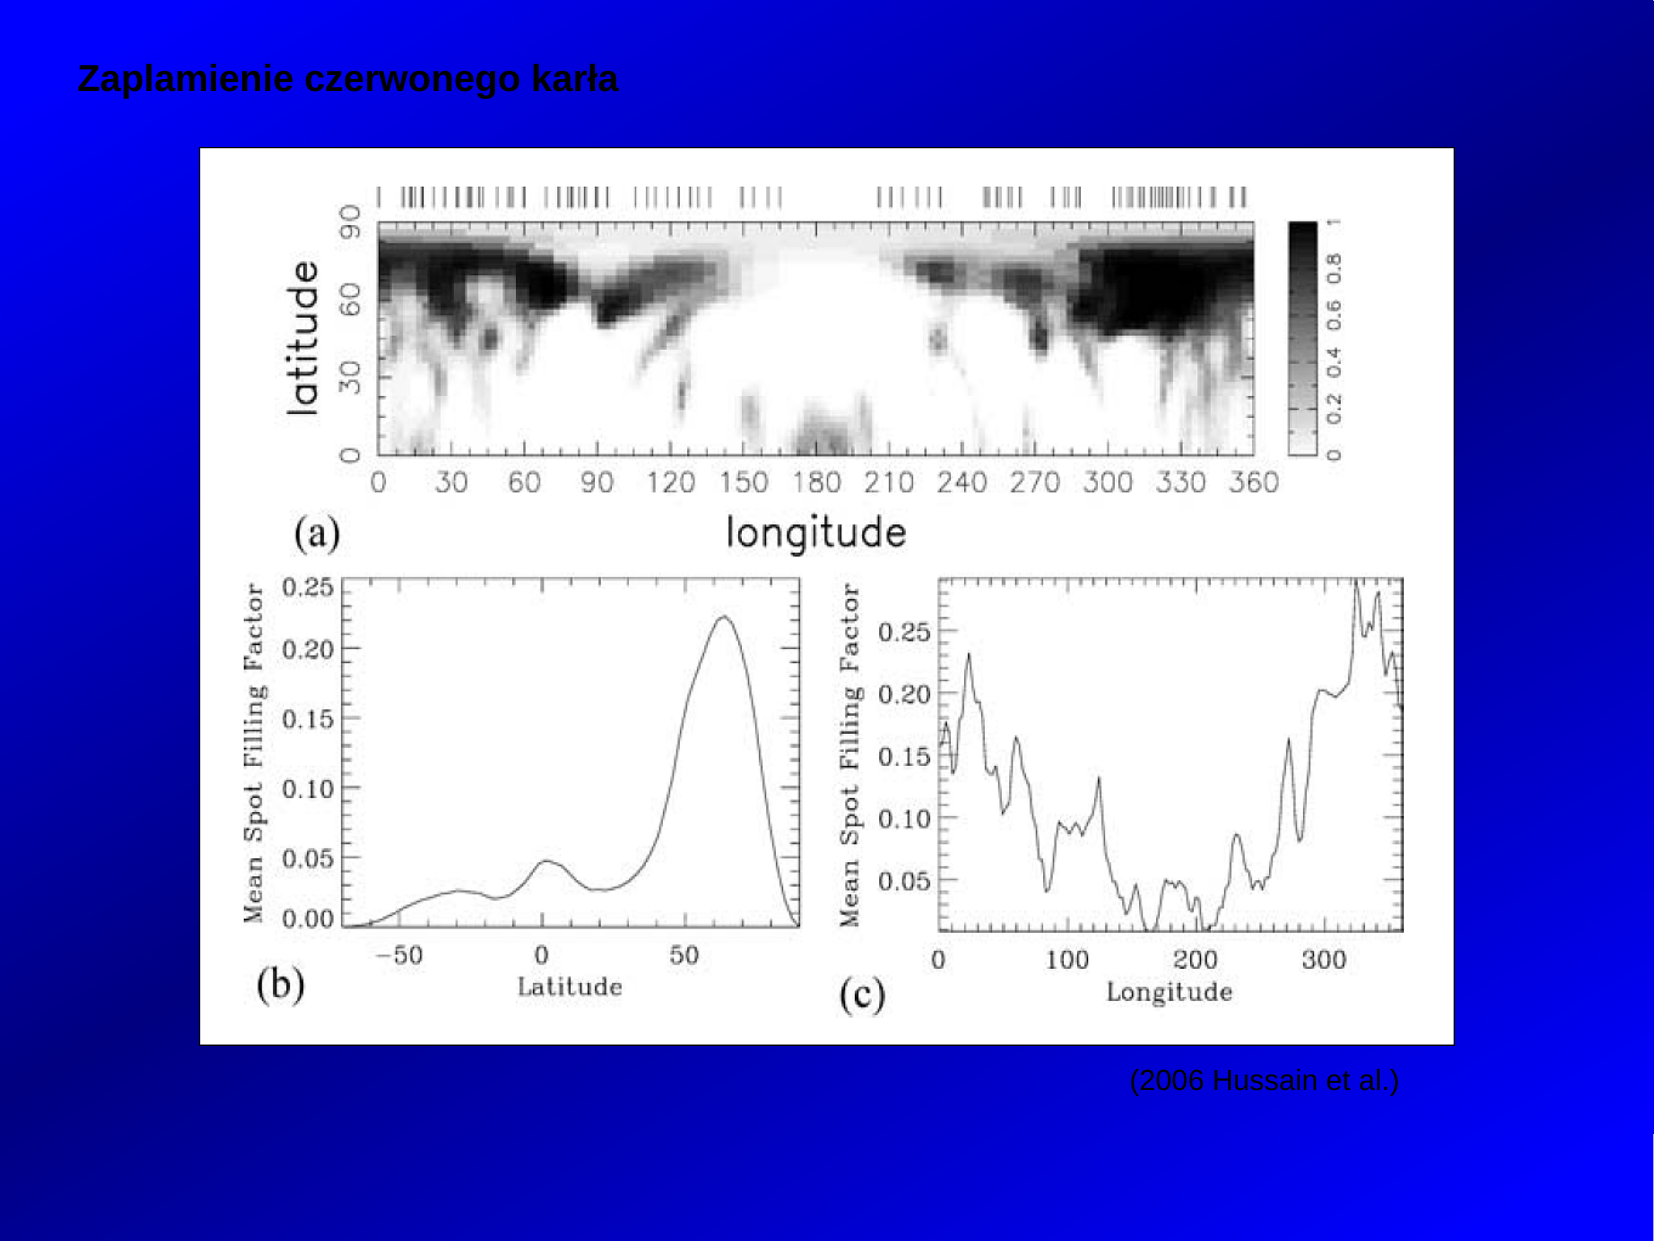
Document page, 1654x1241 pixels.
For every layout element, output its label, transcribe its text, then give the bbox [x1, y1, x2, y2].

picture [199, 147, 1455, 1046]
text_box (2006 Hussain et al.) [1114, 1056, 1447, 1105]
text_box Zaplamienie czerwonego karła [62, 50, 635, 108]
